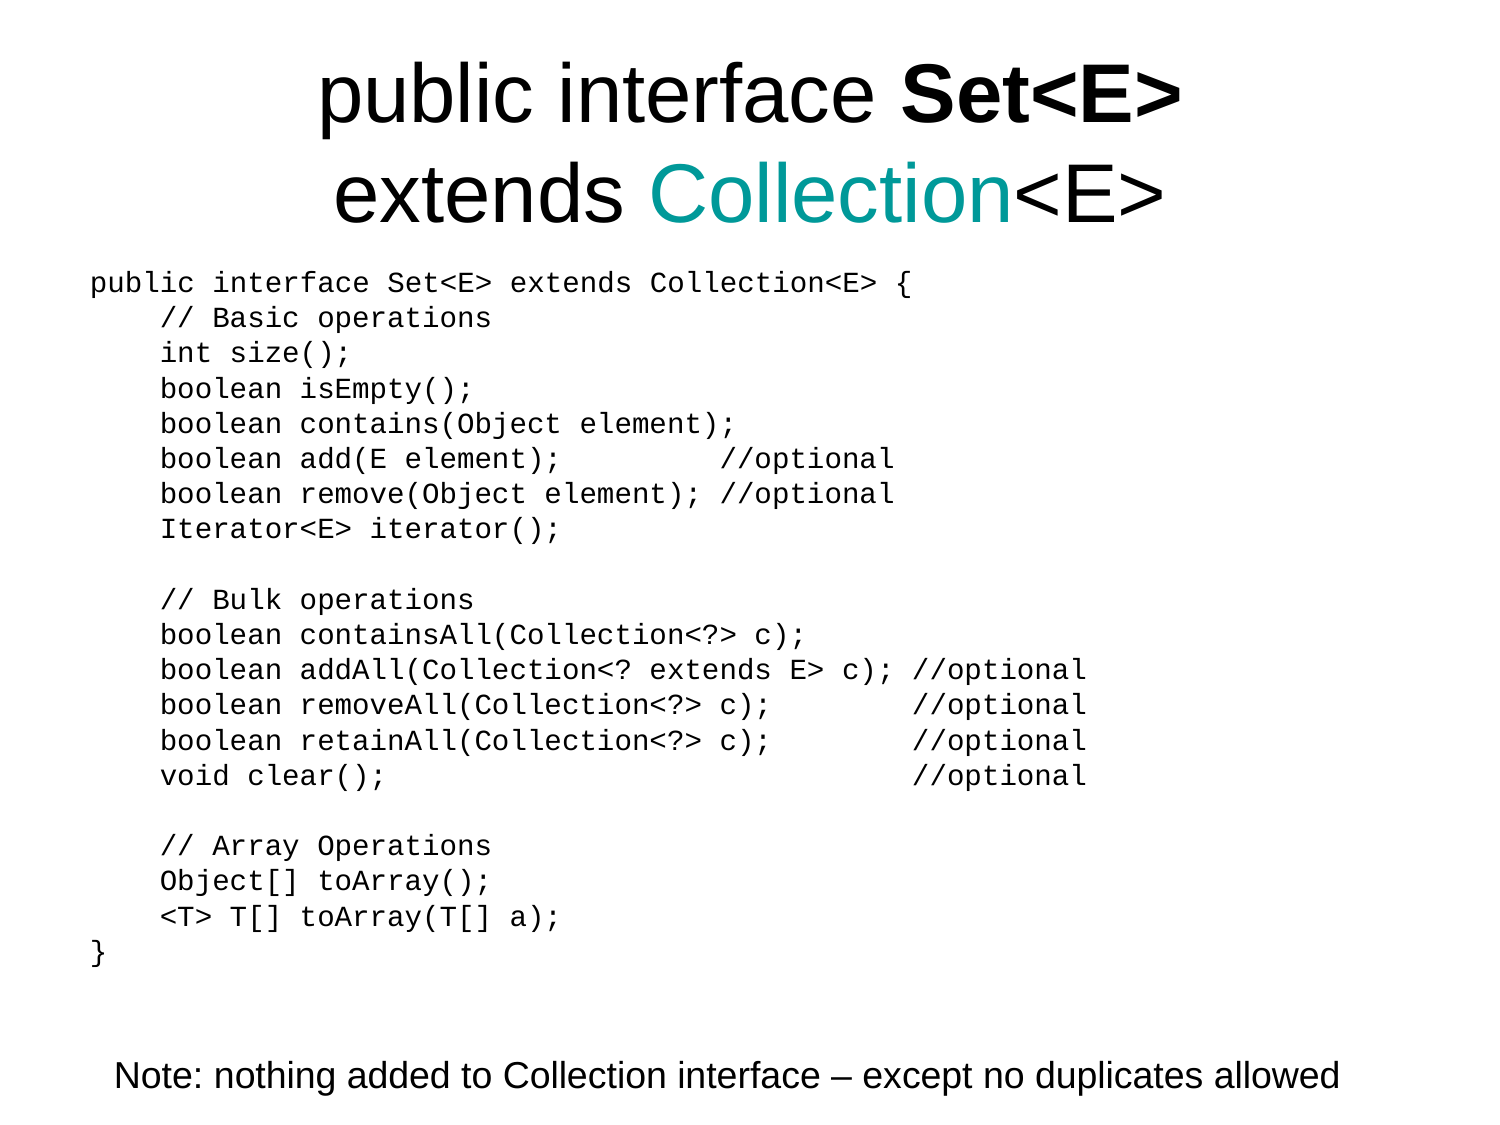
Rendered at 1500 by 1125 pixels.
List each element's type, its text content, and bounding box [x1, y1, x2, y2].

title public interface Set<E> extends Collection<E> [75, 31, 1426, 247]
text_box Note: nothing added to Collection interface – except no duplicates allowed [99, 1043, 1356, 1104]
list public interface Set<E> extends Collection<E> { // Basic operations int size(); boolean isEmpty(); boolean contains(Object element); boolean add(E element); //optional boolean remove(Object element); //optional Iterator<E> iterator(); // Bulk operations boolean containsAll(Collection<?> c); boolean addAll(Collection<? extends E> c); //optional boolean removeAll(Collection<?> c); //optional boolean retainAll(Collection<?> c); //optional void clear(); //optional // Array Operations Object[] toArray(); <T> T[] toArray(T[] a); } [75, 262, 1426, 1006]
